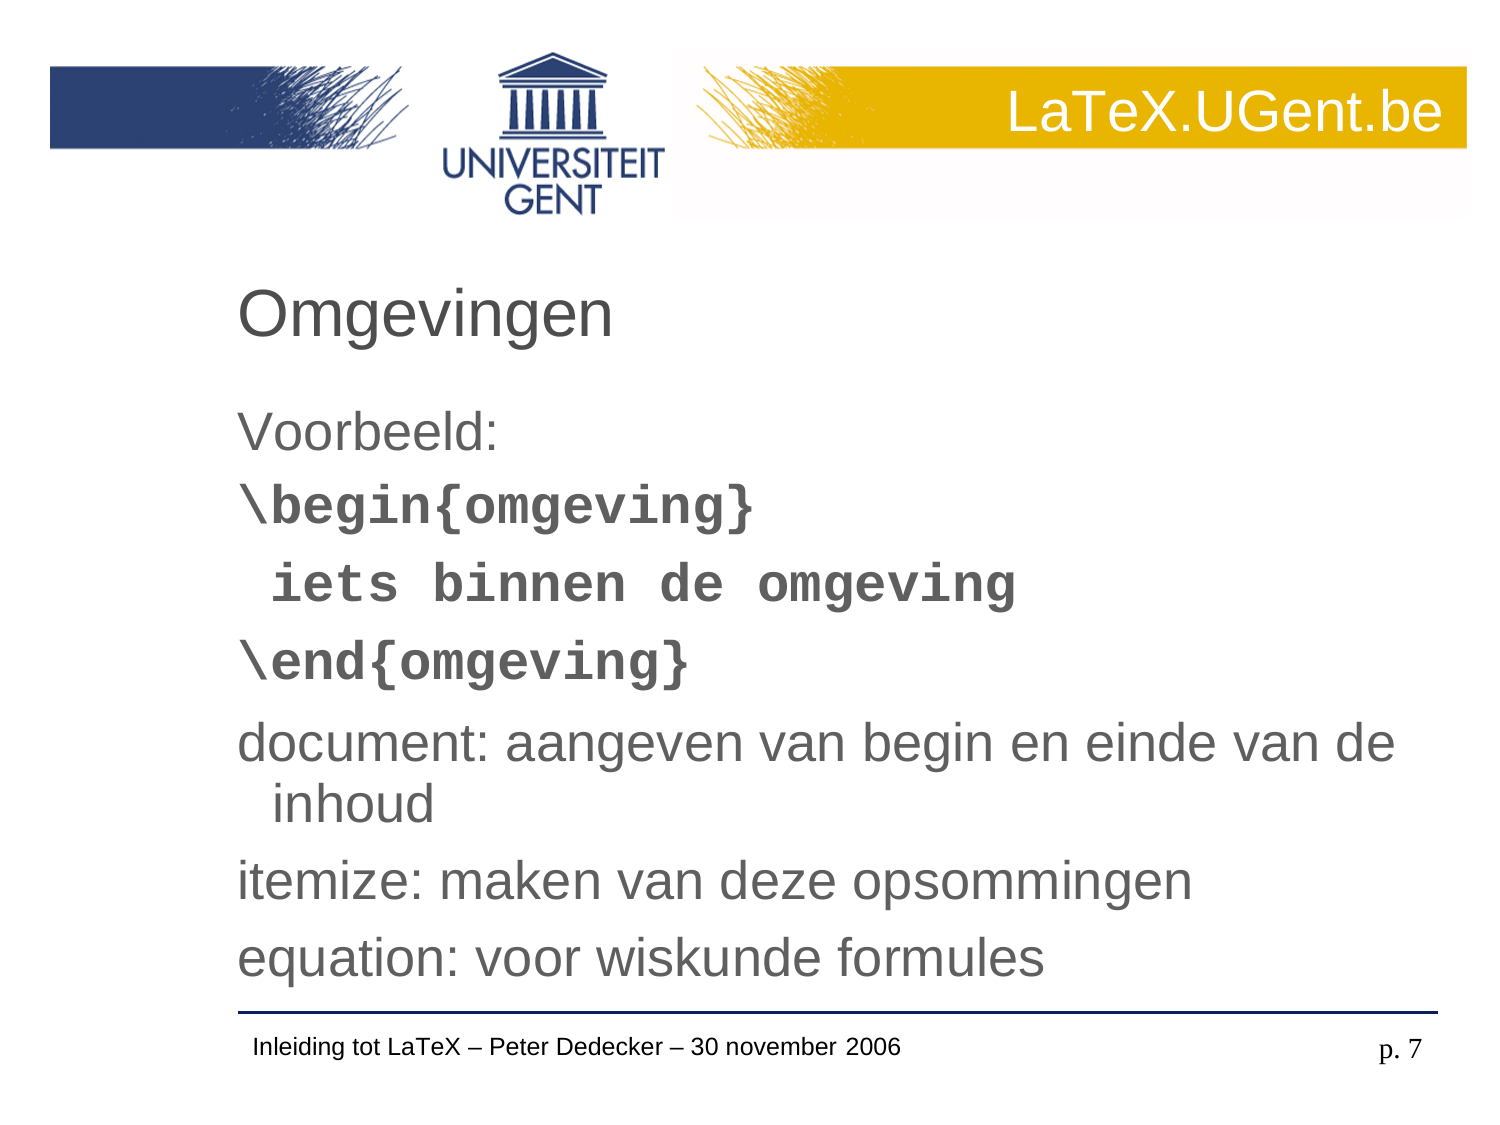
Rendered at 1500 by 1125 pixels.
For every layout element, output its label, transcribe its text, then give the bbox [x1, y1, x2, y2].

picture [50, 49, 1467, 219]
list Voorbeeld: \begin{omgeving} iets binnen de omgeving \end{omgeving} document: aangeven van begin en einde van de inhoud itemize: maken van deze opsommingen equation: voor wiskunde formules [237, 400, 1438, 1100]
title Omgevingen [237, 219, 1438, 400]
